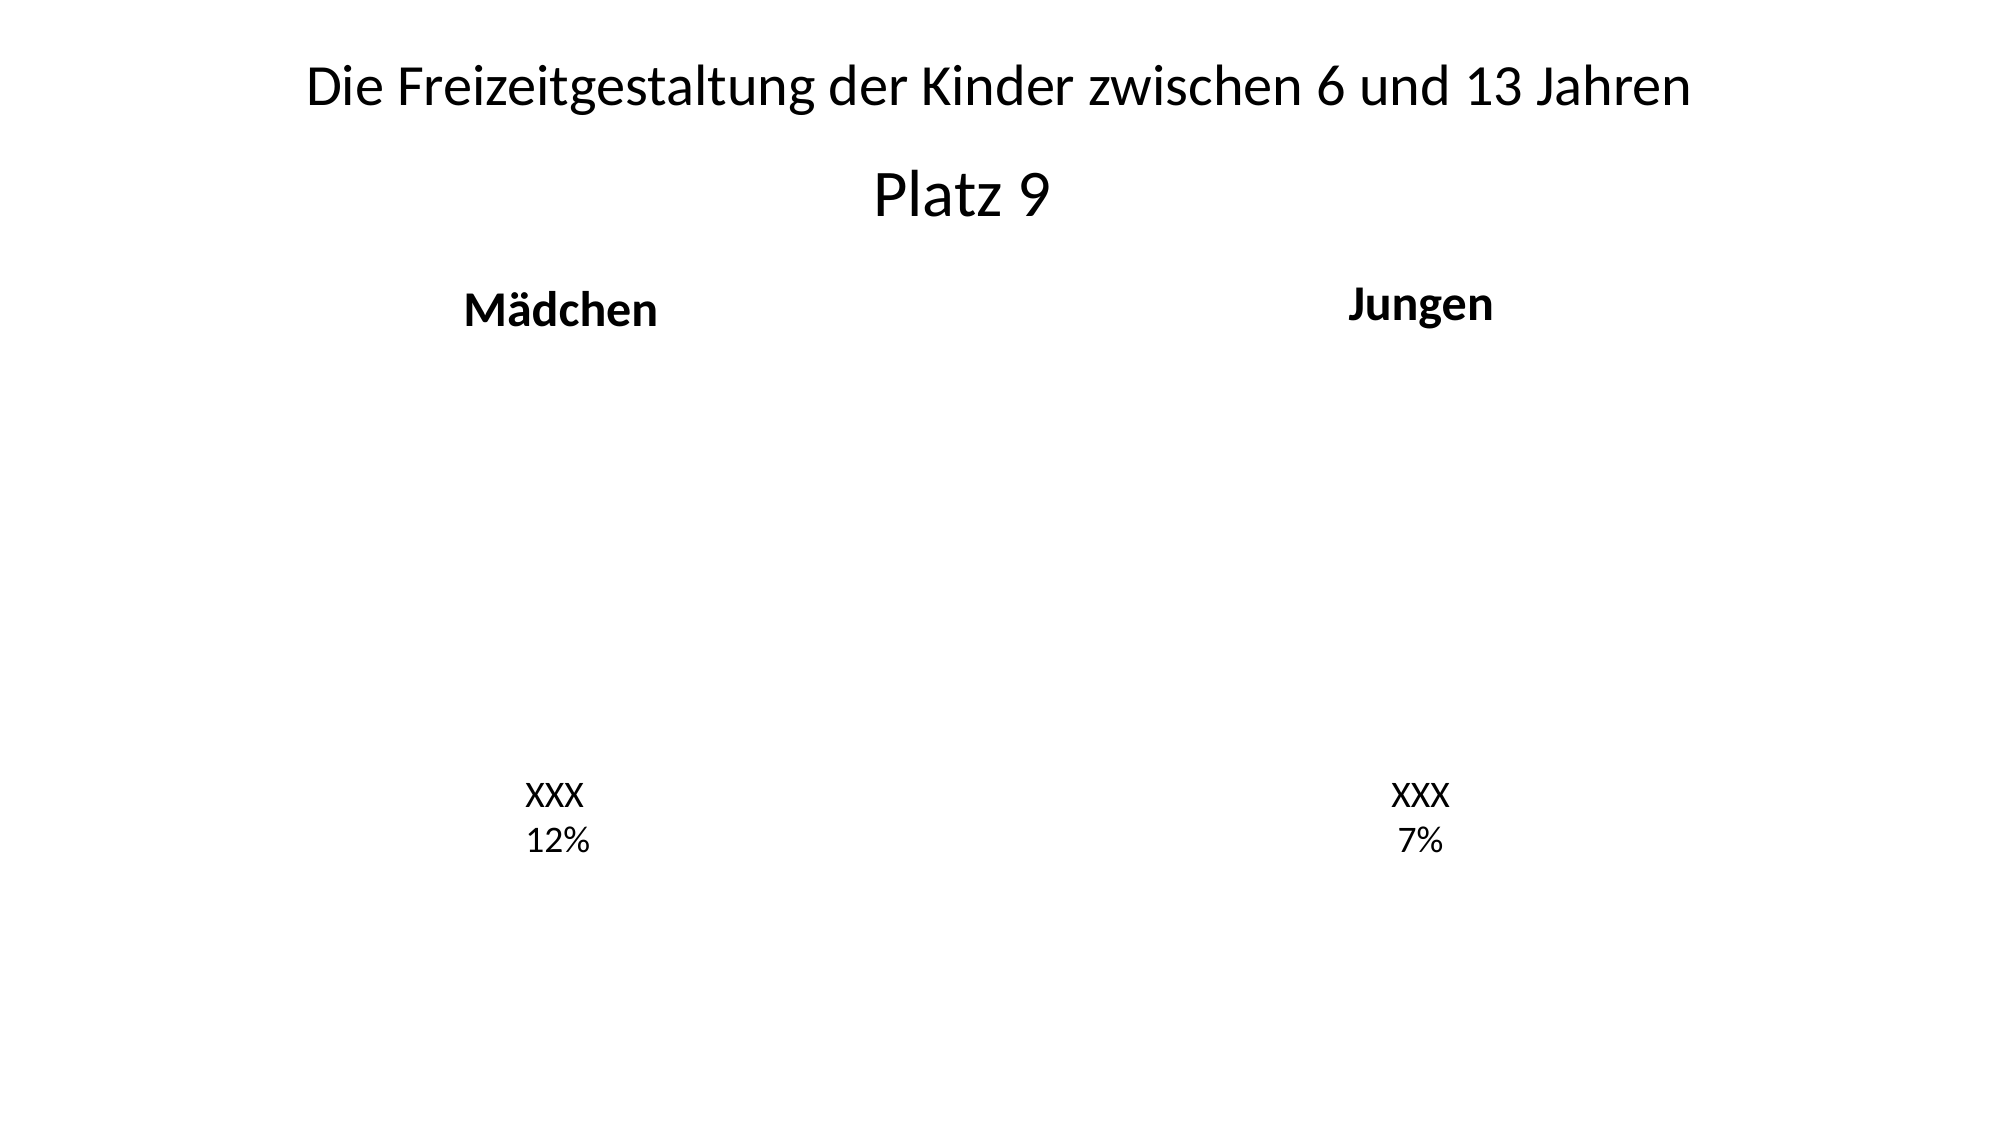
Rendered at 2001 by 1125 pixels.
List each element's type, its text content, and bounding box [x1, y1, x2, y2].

text_box Jungen [1301, 279, 1541, 340]
text_box XXX 12% [510, 762, 612, 869]
text_box Mädchen [444, 280, 677, 351]
text_box XXX 7% [1376, 762, 1466, 869]
text_box Die Freizeitgestaltung der Kinder zwischen 6 und 13 Jahren [290, 39, 1725, 126]
text_box Platz 9 [858, 141, 1069, 238]
